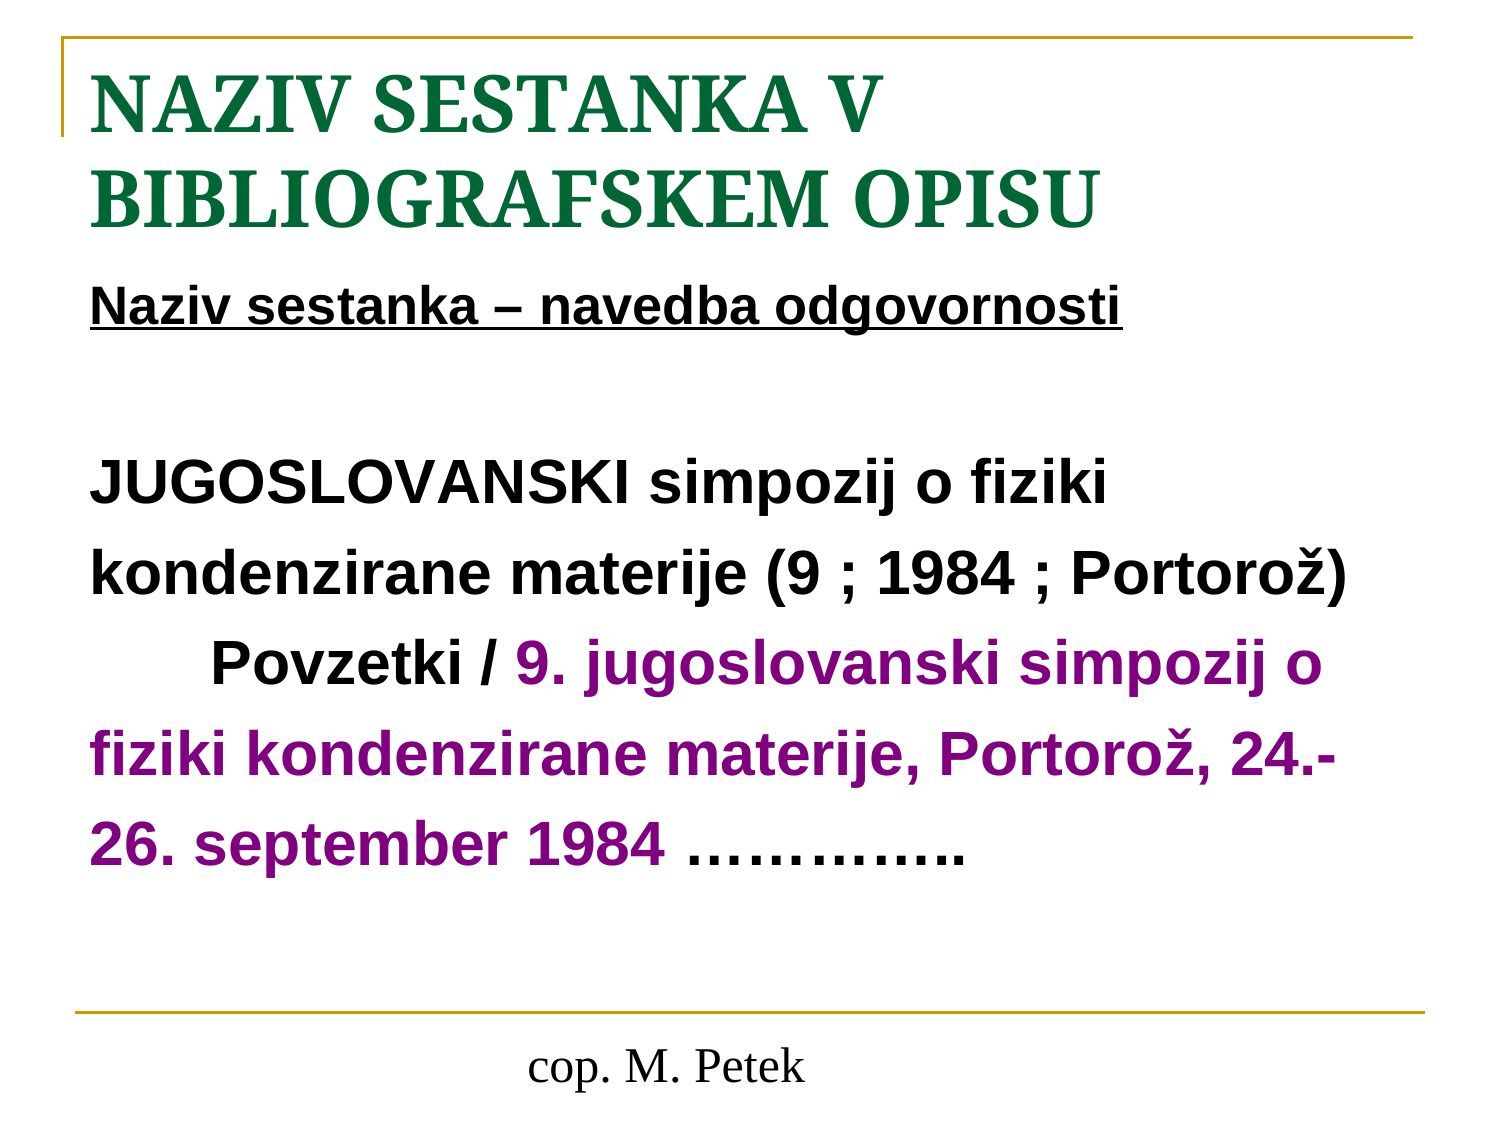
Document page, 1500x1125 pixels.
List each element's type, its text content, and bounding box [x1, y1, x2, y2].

title NAZIV SESTANKA V BIBLIOGRAFSKEM OPISU [75, 45, 1426, 252]
list Naziv sestanka – navedba odgovornosti JUGOSLOVANSKI simpozij o fiziki kondenzirane materije (9 ; 1984 ; Portorož) Povzetki / 9. jugoslovanski simpozij o fiziki kondenzirane materije, Portorož, 24.- 26. september 1984 ………….. [75, 262, 1426, 1006]
